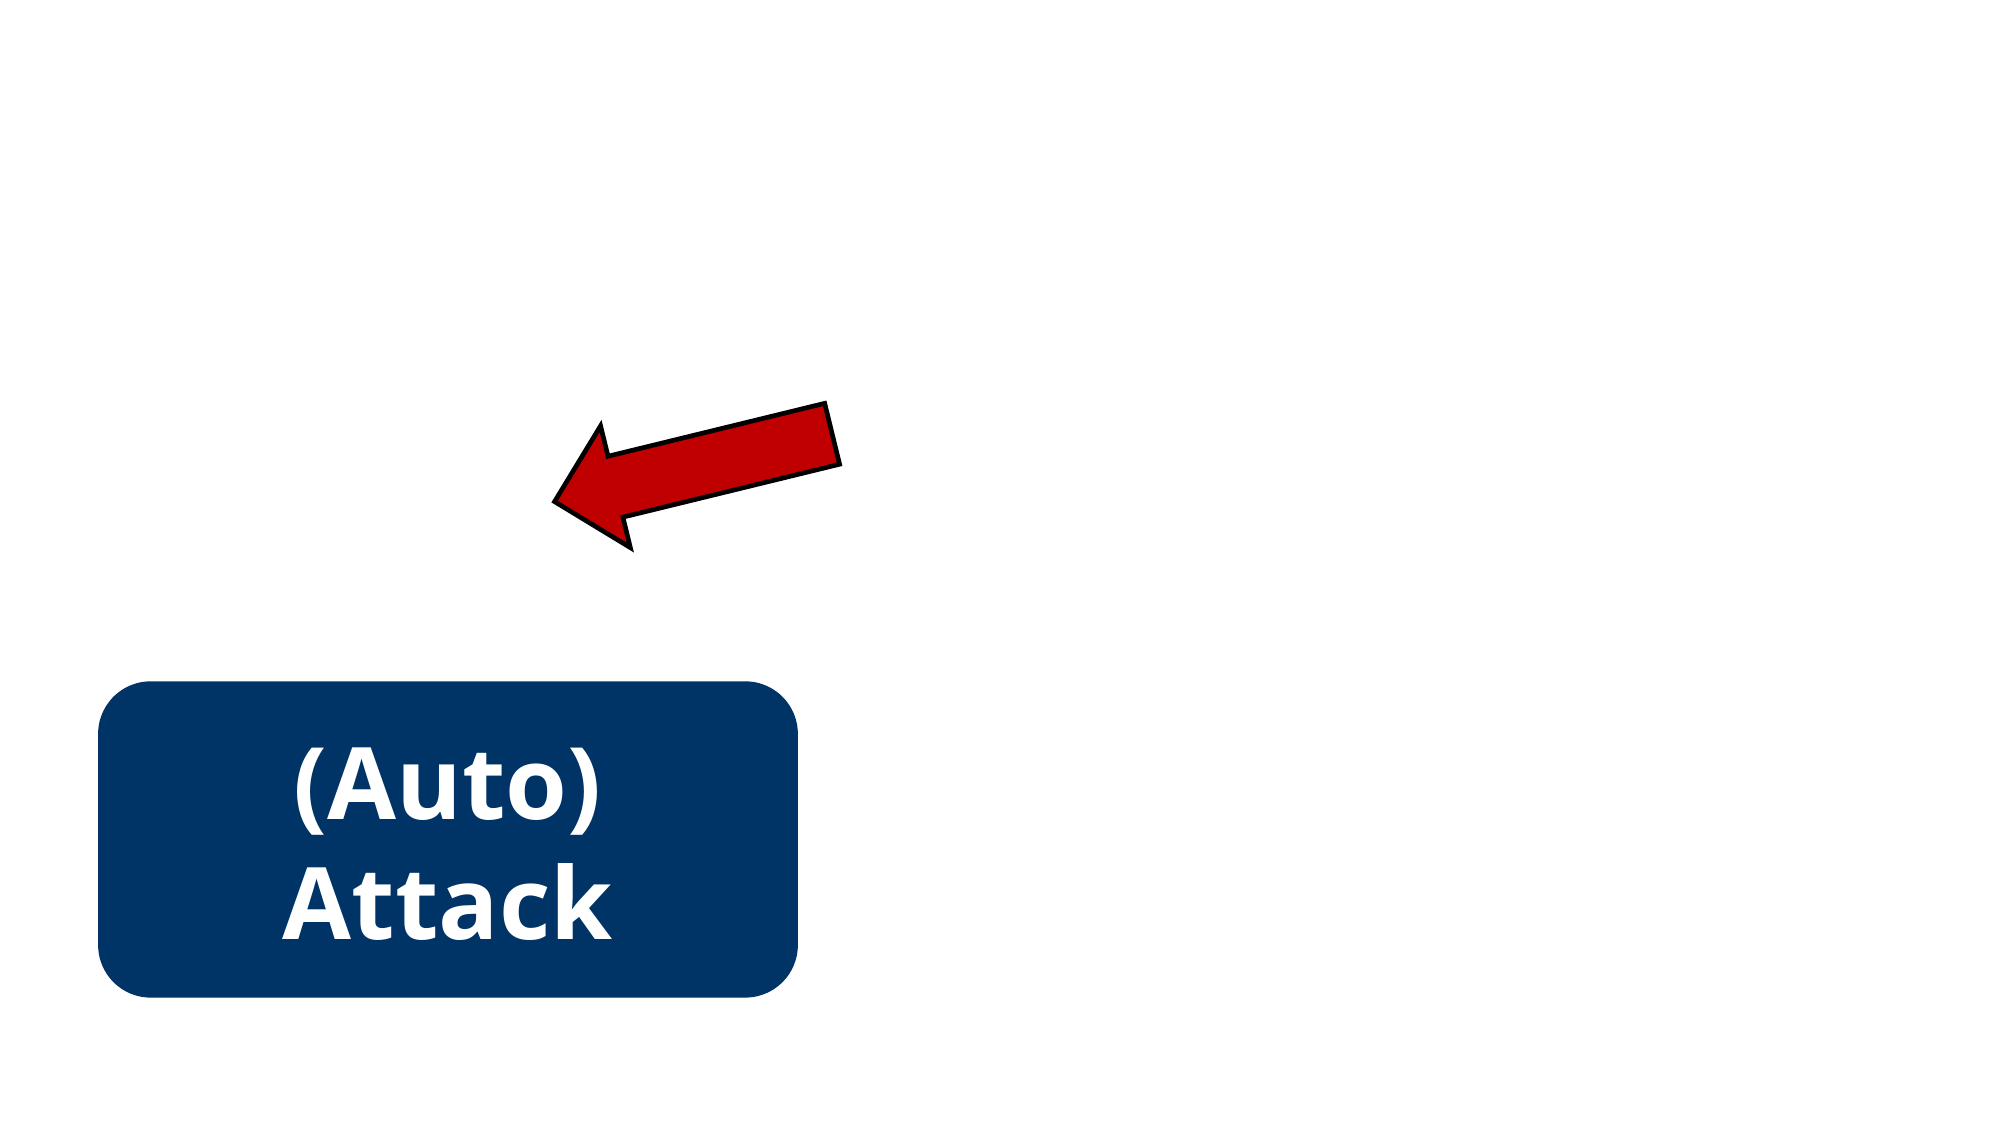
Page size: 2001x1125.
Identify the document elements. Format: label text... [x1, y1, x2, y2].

text_box (Auto) Attack [98, 681, 798, 998]
text_box [554, 403, 840, 548]
